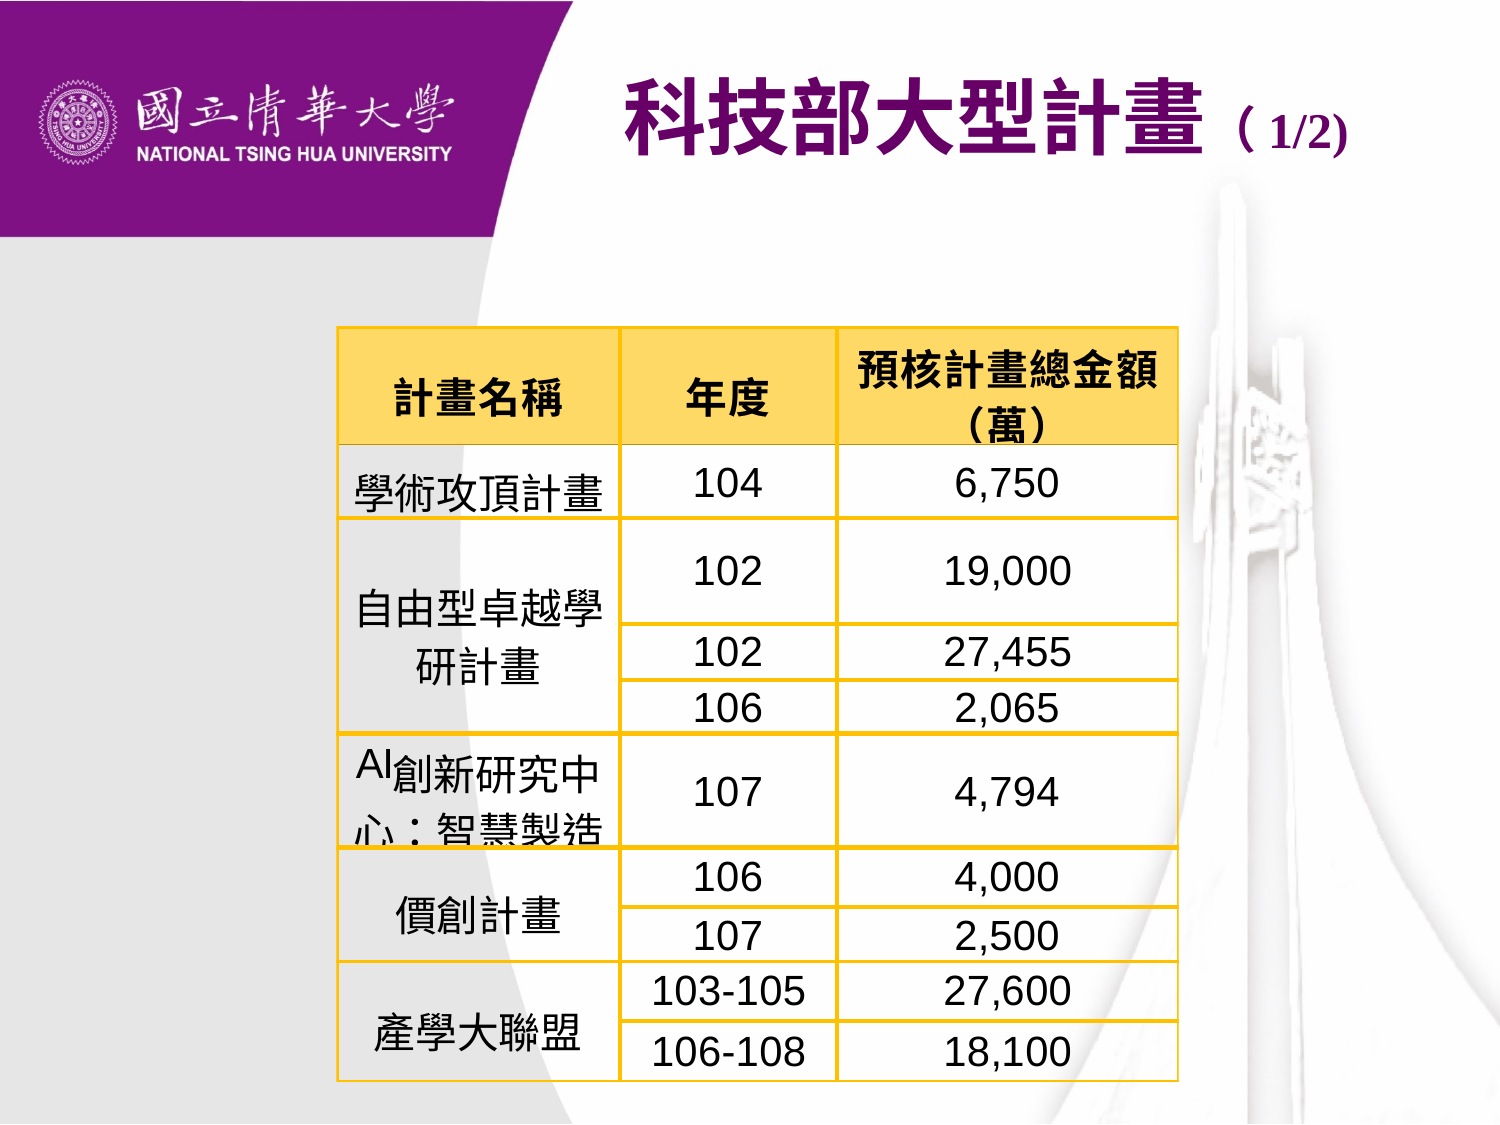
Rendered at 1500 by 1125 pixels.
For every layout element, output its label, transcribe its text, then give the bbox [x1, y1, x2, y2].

picture [336, 326, 1180, 1083]
text_box 科技部大型計畫（1/2) [608, 58, 1370, 173]
